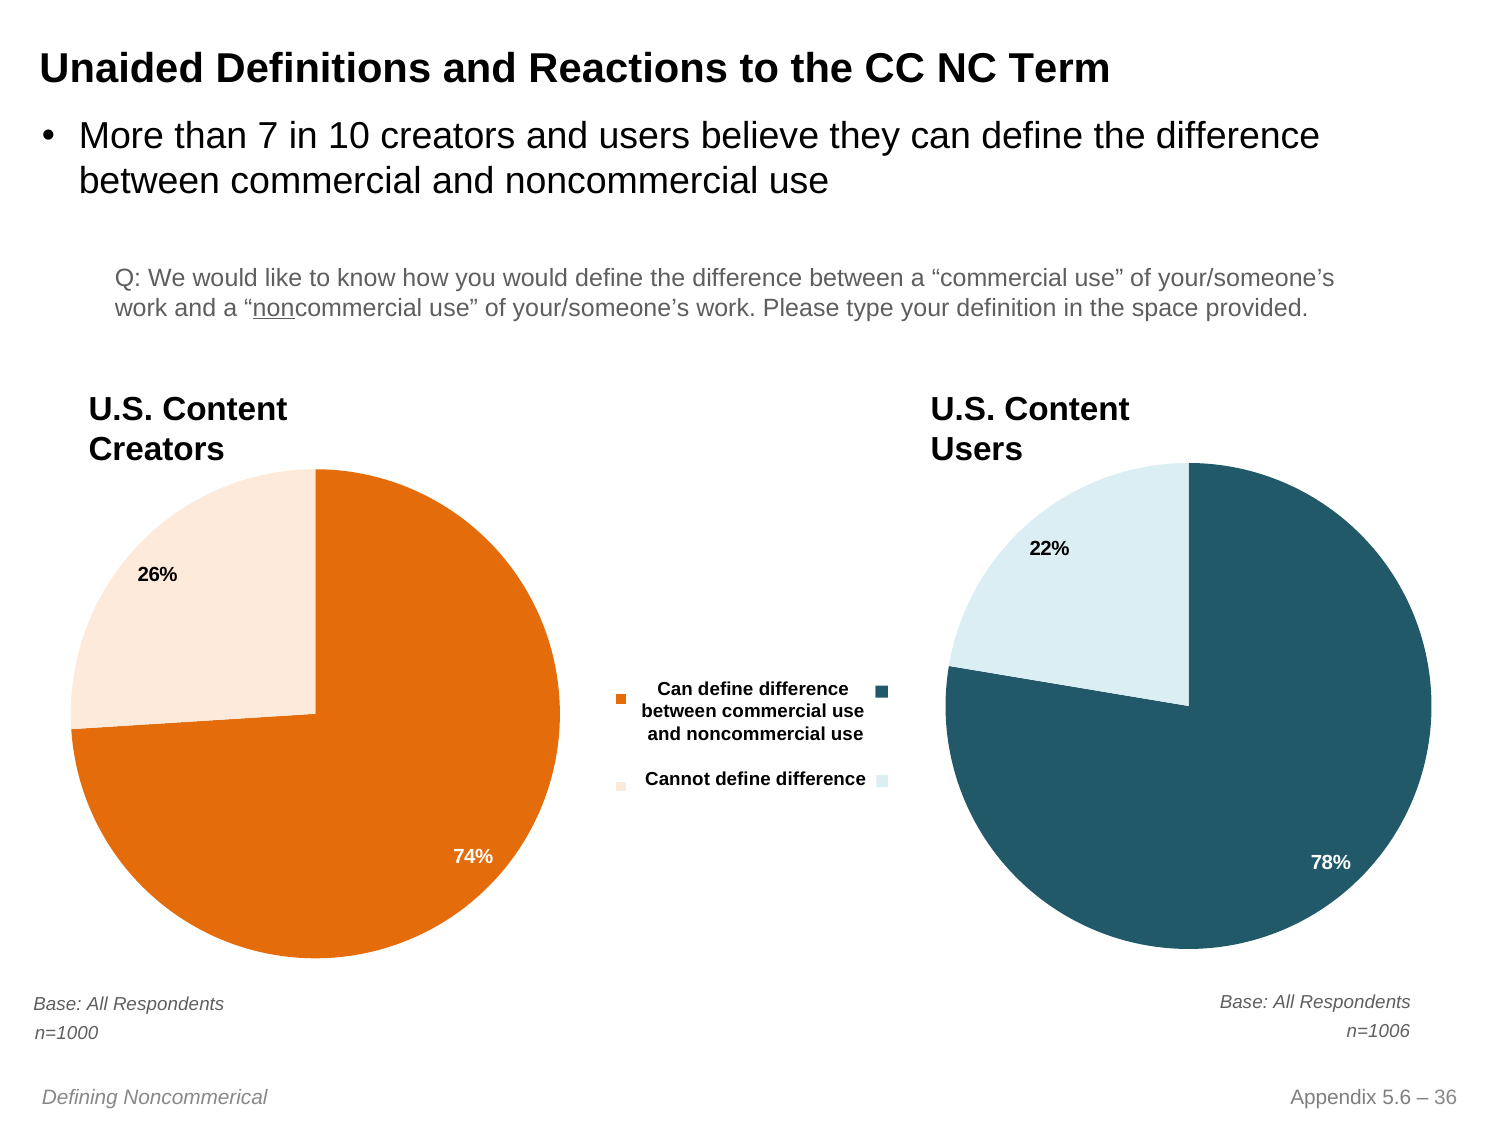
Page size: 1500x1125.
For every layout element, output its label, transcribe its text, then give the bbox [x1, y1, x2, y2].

text_box [844, 660, 914, 822]
text_box Q: We would like to know how you would define the difference between a “commercial use” of your/someone’s work and a “noncommercial use” of your/someone’s work. Please type your definition in the space provided. [99, 253, 1377, 330]
text_box n=1006 [1110, 1021, 1425, 1050]
picture [0, 434, 1480, 1026]
text_box More than 7 in 10 creators and users believe they can define the difference between commercial and noncommercial use [27, 110, 1382, 210]
text_box U.S. Content Creators [73, 379, 418, 476]
text_box Base: All Respondents [18, 983, 477, 1022]
text_box Unaided Definitions and Reactions to the CC NC Term [24, 27, 1454, 110]
text_box Defining Noncommerical [27, 1066, 503, 1125]
text_box n=1000 [19, 1022, 335, 1051]
text_box Appendix 5.6 – <number> [1121, 1066, 1472, 1125]
text_box Can define difference between commercial use and noncommercial use Cannot define difference [626, 668, 876, 814]
text_box U.S. Content Users [915, 379, 1240, 476]
text_box Base: All Respondents [967, 982, 1426, 1021]
